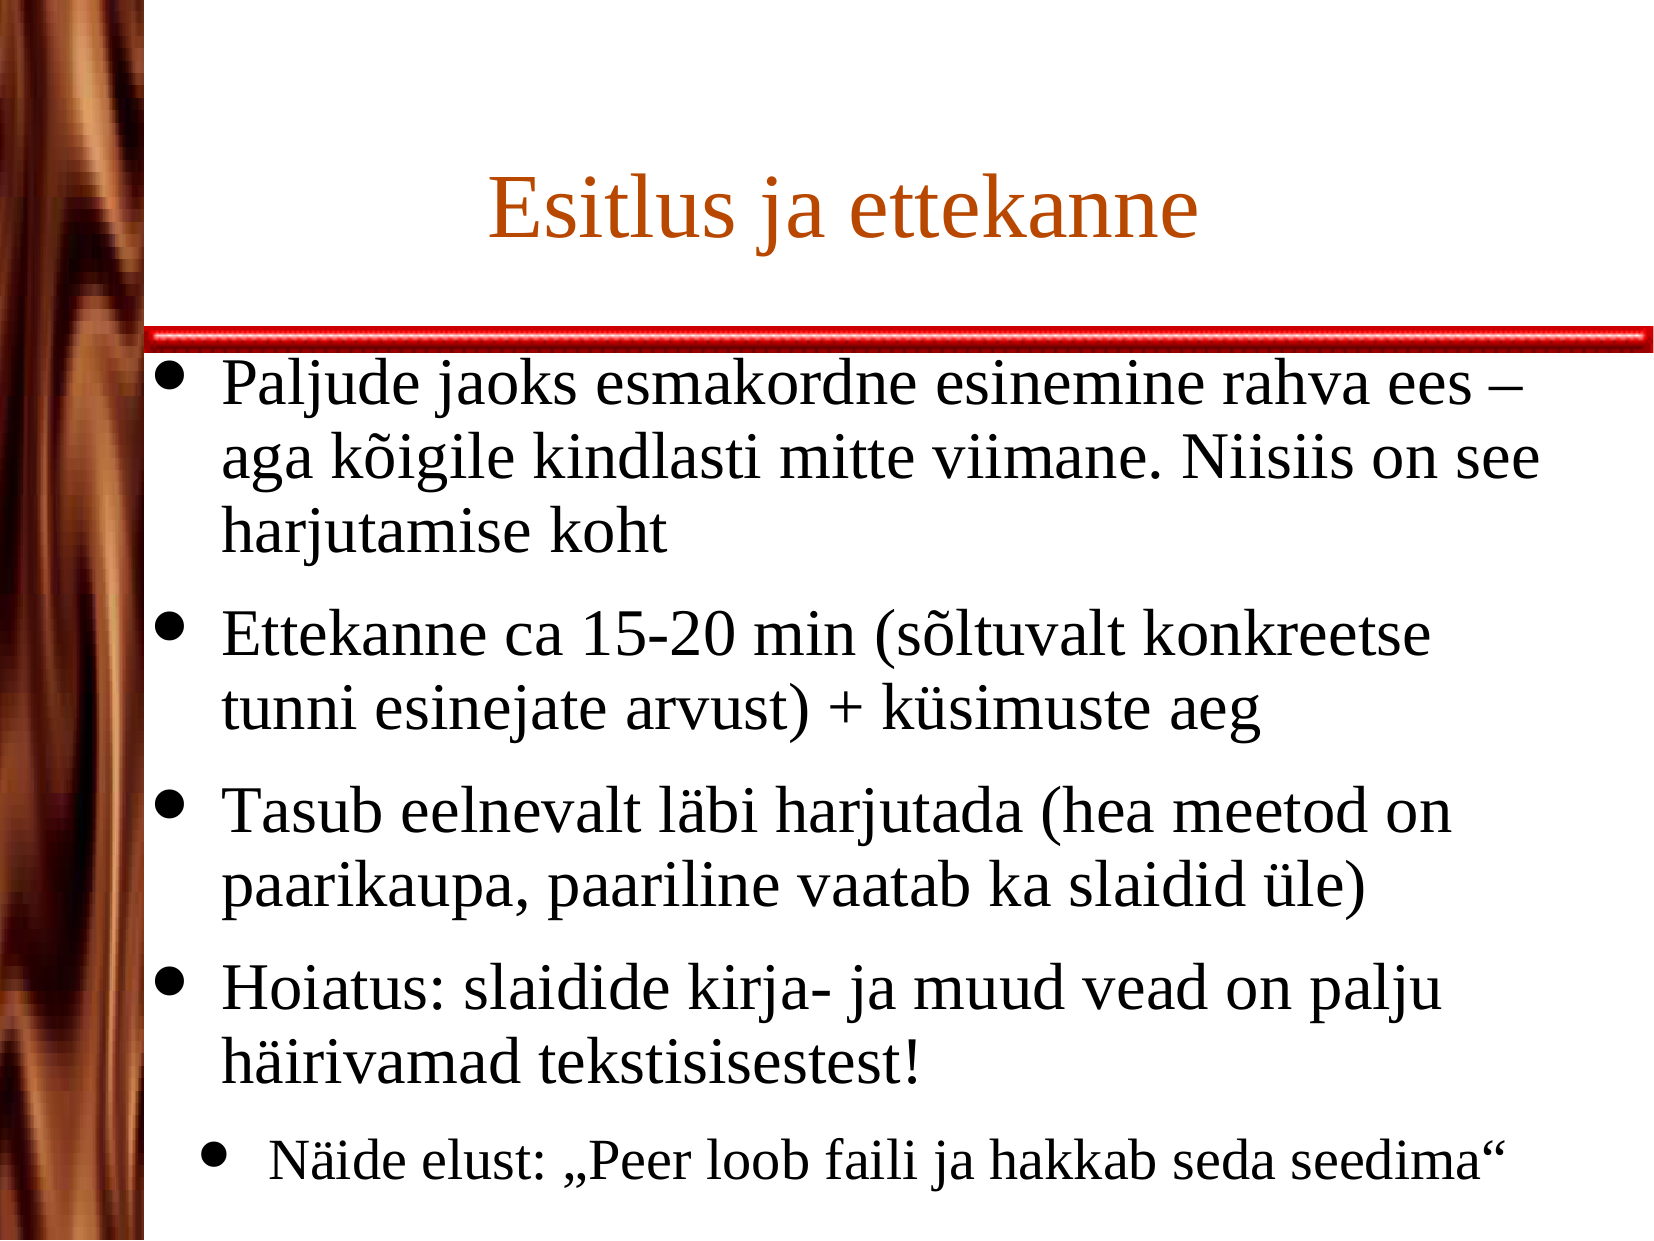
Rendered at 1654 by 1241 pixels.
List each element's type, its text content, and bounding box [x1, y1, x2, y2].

title Esitlus ja ettekanne [121, 96, 1533, 317]
list Paljude jaoks esmakordne esinemine rahva ees – aga kõigile kindlasti mitte viimane. Niisiis on see harjutamise koht Ettekanne ca 15-20 min (sõltuvalt konkreetse tunni esinejate arvust) + küsimuste aeg Tasub eelnevalt läbi harjutada (hea meetod on paarikaupa, paariline vaatab ka slaidid üle) Hoiatus: slaidide kirja- ja muud vead on palju häirivamad tekstisisestest! Näide elust: „Peer loob faili ja hakkab seda seedima“ [139, 344, 1551, 1211]
picture [0, 0, 1654, 1240]
